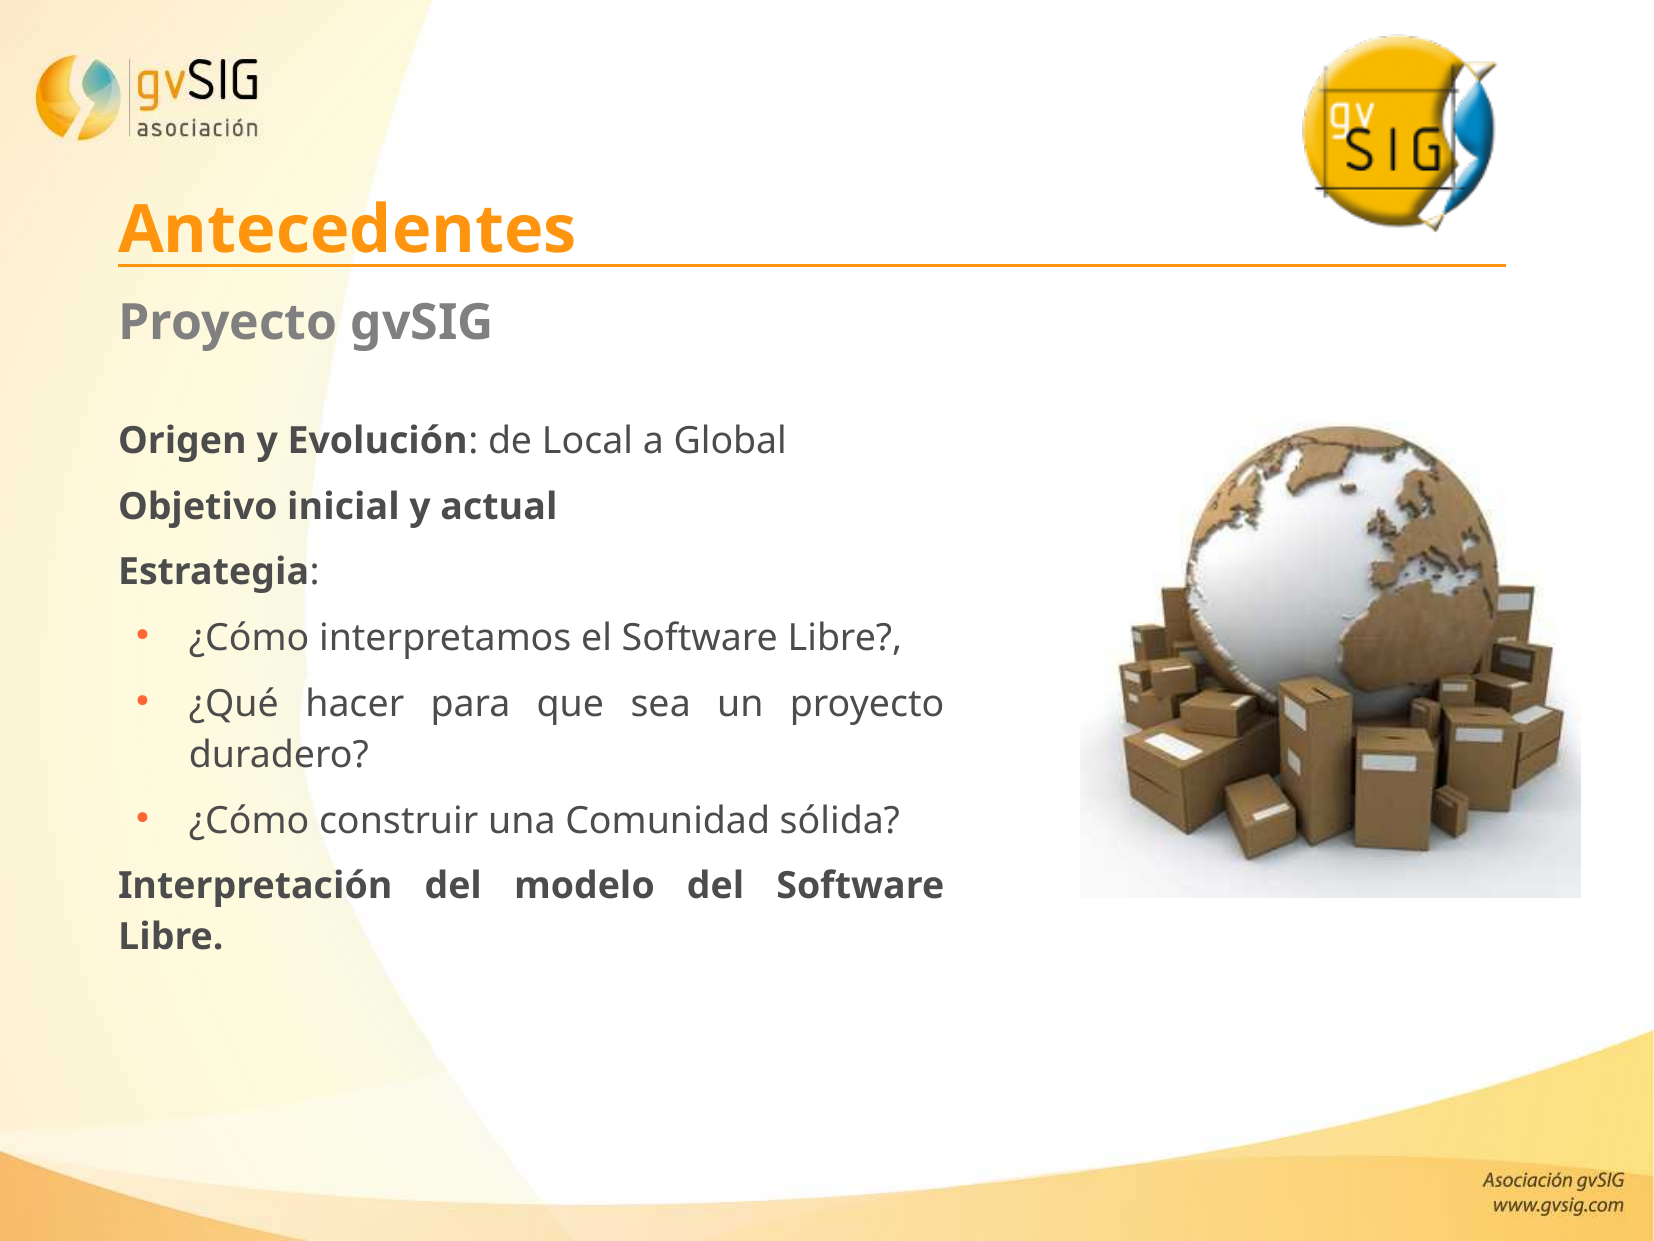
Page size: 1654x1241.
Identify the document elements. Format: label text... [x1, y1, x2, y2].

title Proyecto gvSIG [118, 276, 857, 365]
title Antecedentes [118, 177, 1607, 276]
list Origen y Evolución: de Local a Global Objetivo inicial y actual Estrategia: ¿Cómo interpretamos el Software Libre?, ¿Qué hacer para que sea un proyecto duradero? ¿Cómo construir una Comunidad sólida? Interpretación del modelo del Software Libre. [118, 413, 945, 1083]
picture [0, 0, 1654, 1241]
